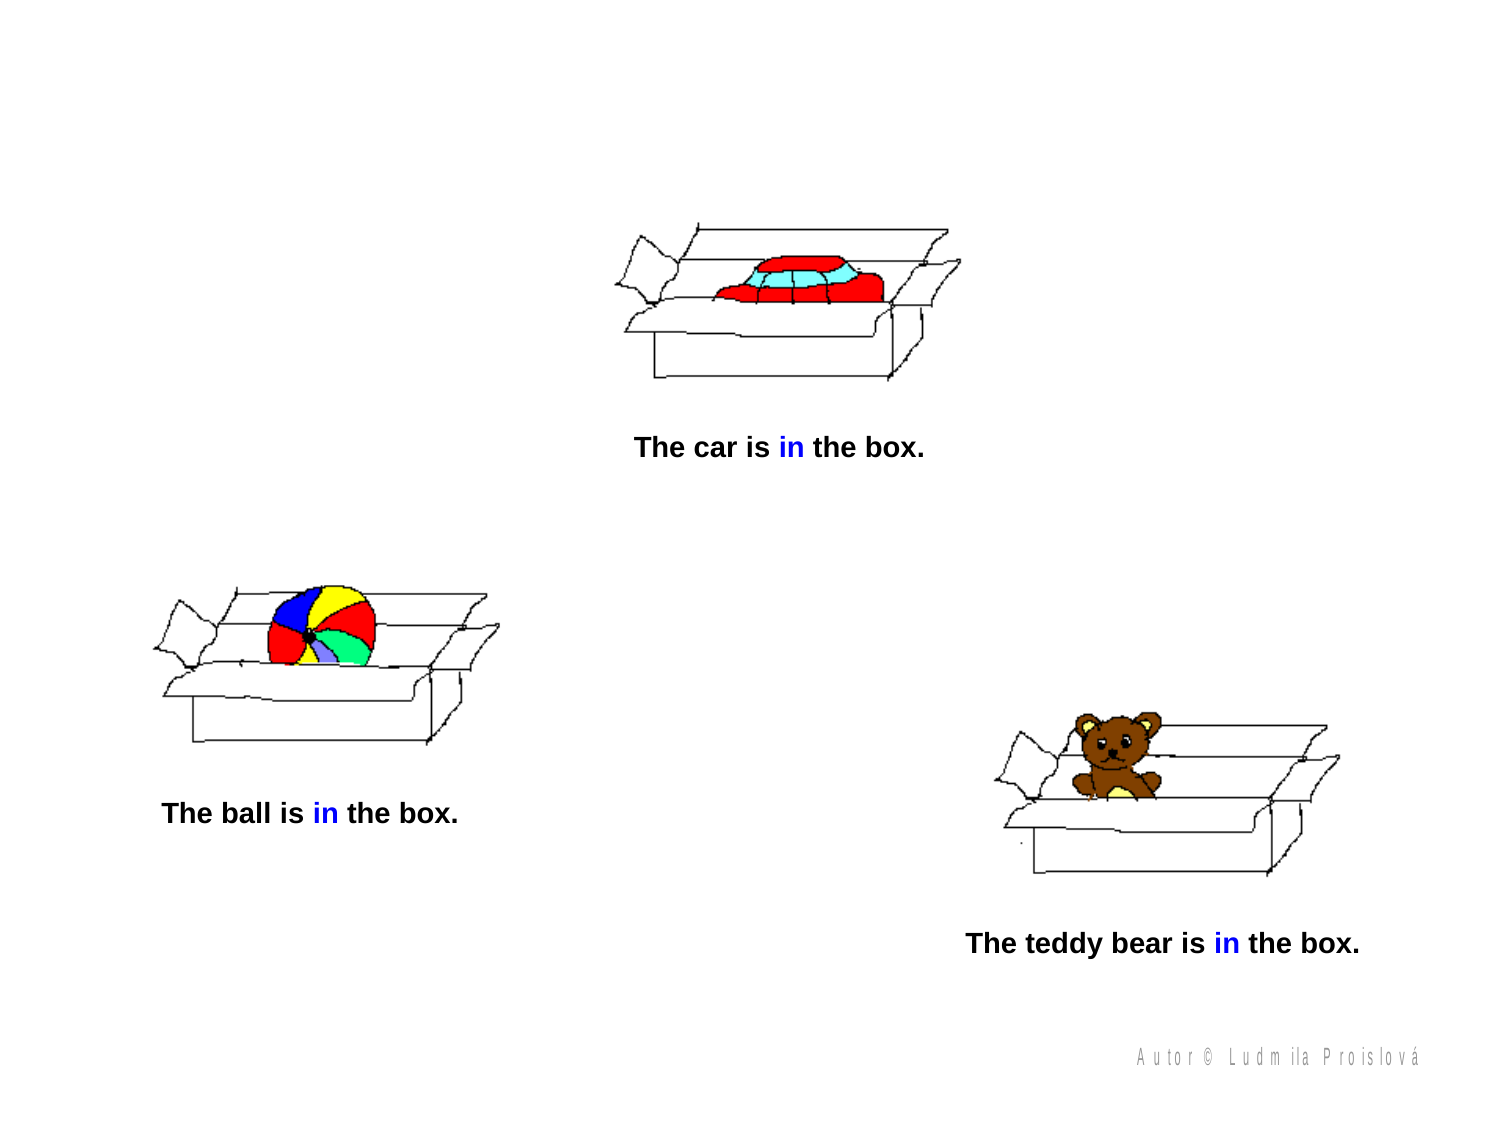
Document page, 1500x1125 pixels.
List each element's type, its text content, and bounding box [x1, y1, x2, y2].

picture [1122, 1033, 1443, 1081]
picture [596, 207, 980, 407]
text_box The teddy bear is in the box. [950, 916, 1376, 968]
text_box The car is in the box. [619, 420, 940, 472]
text_box The ball is in the box. [146, 786, 474, 838]
picture [147, 562, 511, 757]
picture [974, 692, 1359, 896]
